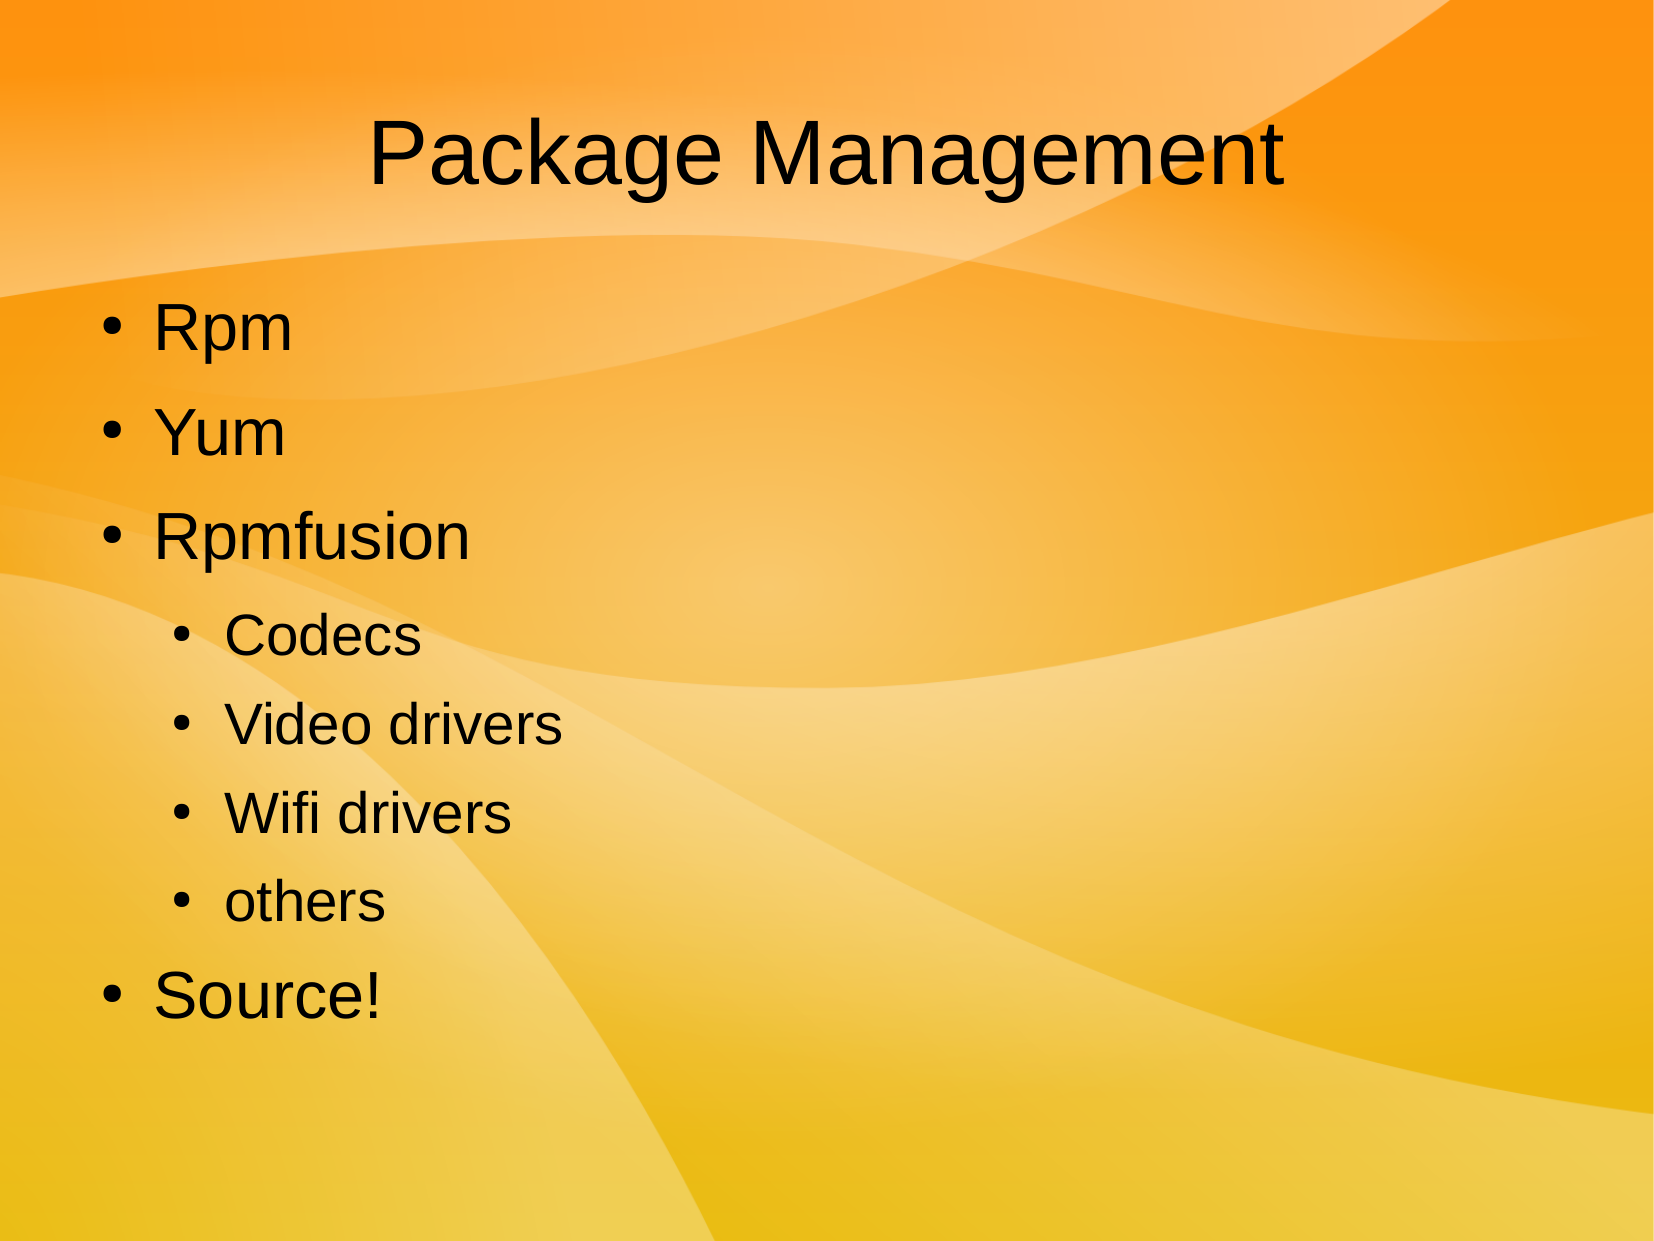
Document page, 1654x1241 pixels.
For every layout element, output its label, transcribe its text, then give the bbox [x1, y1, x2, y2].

list Rpm Yum Rpmfusion Codecs Video drivers Wifi drivers others Source! [82, 290, 1571, 1094]
title Package Management [82, 56, 1571, 250]
picture [0, 0, 1654, 1241]
